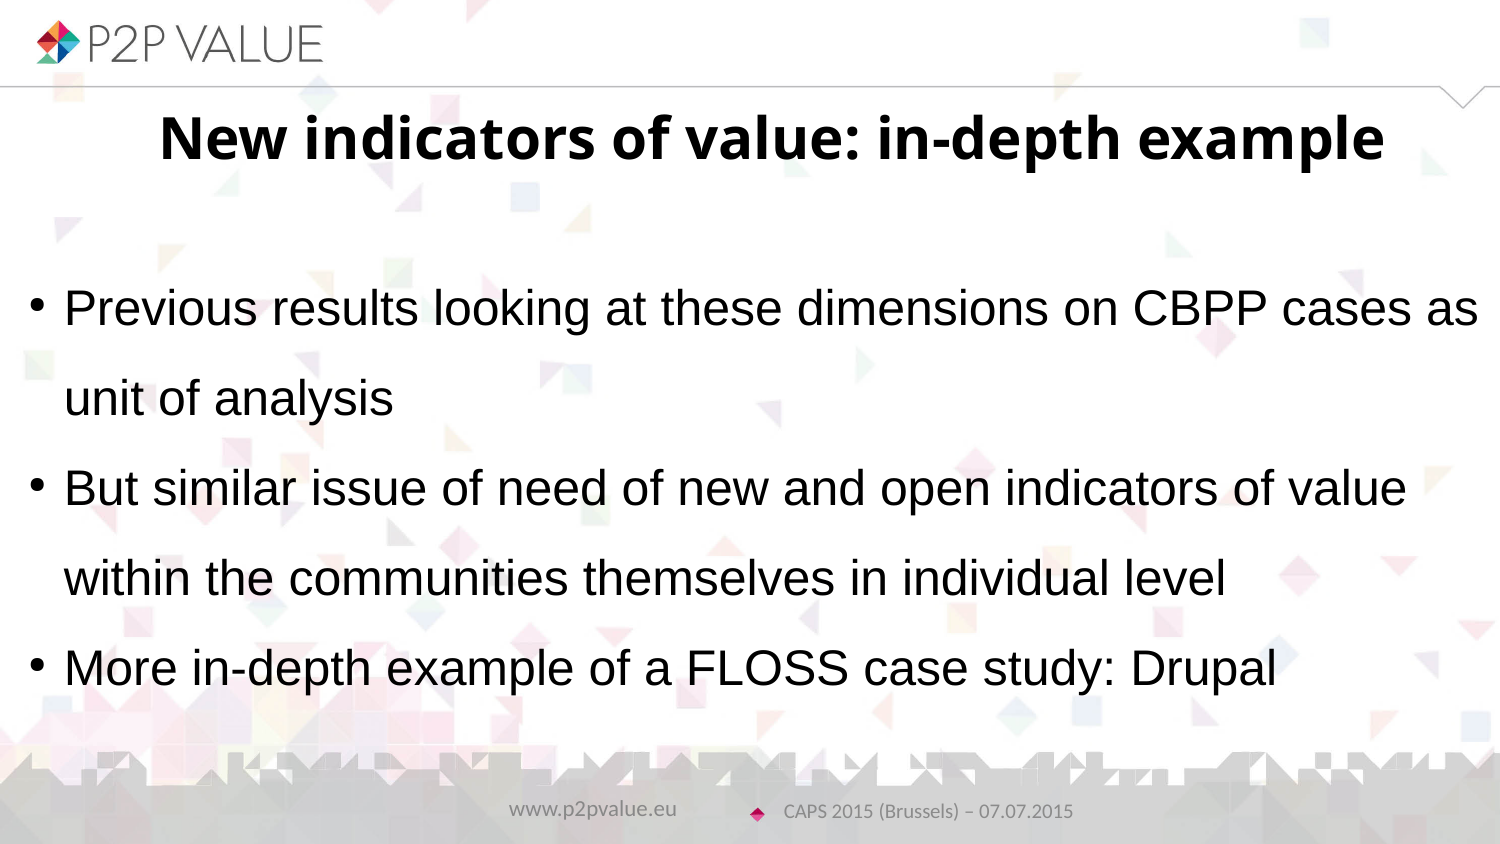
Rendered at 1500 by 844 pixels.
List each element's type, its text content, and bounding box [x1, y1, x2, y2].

subtitle Previous results looking at these dimensions on CBPP cases as unit of analysis But similar issue of need of new and open indicators of value within the communities themselves in individual level More in-depth example of a FLOSS case study: Drupal [15, 239, 1496, 795]
text_box CAPS 2015 (Brussels) – 07.07.2015 [770, 787, 1463, 833]
picture [0, 0, 1500, 844]
text_box www.p2pvalue.eu [502, 786, 721, 827]
title New indicators of value: in-depth example [45, 92, 1500, 181]
